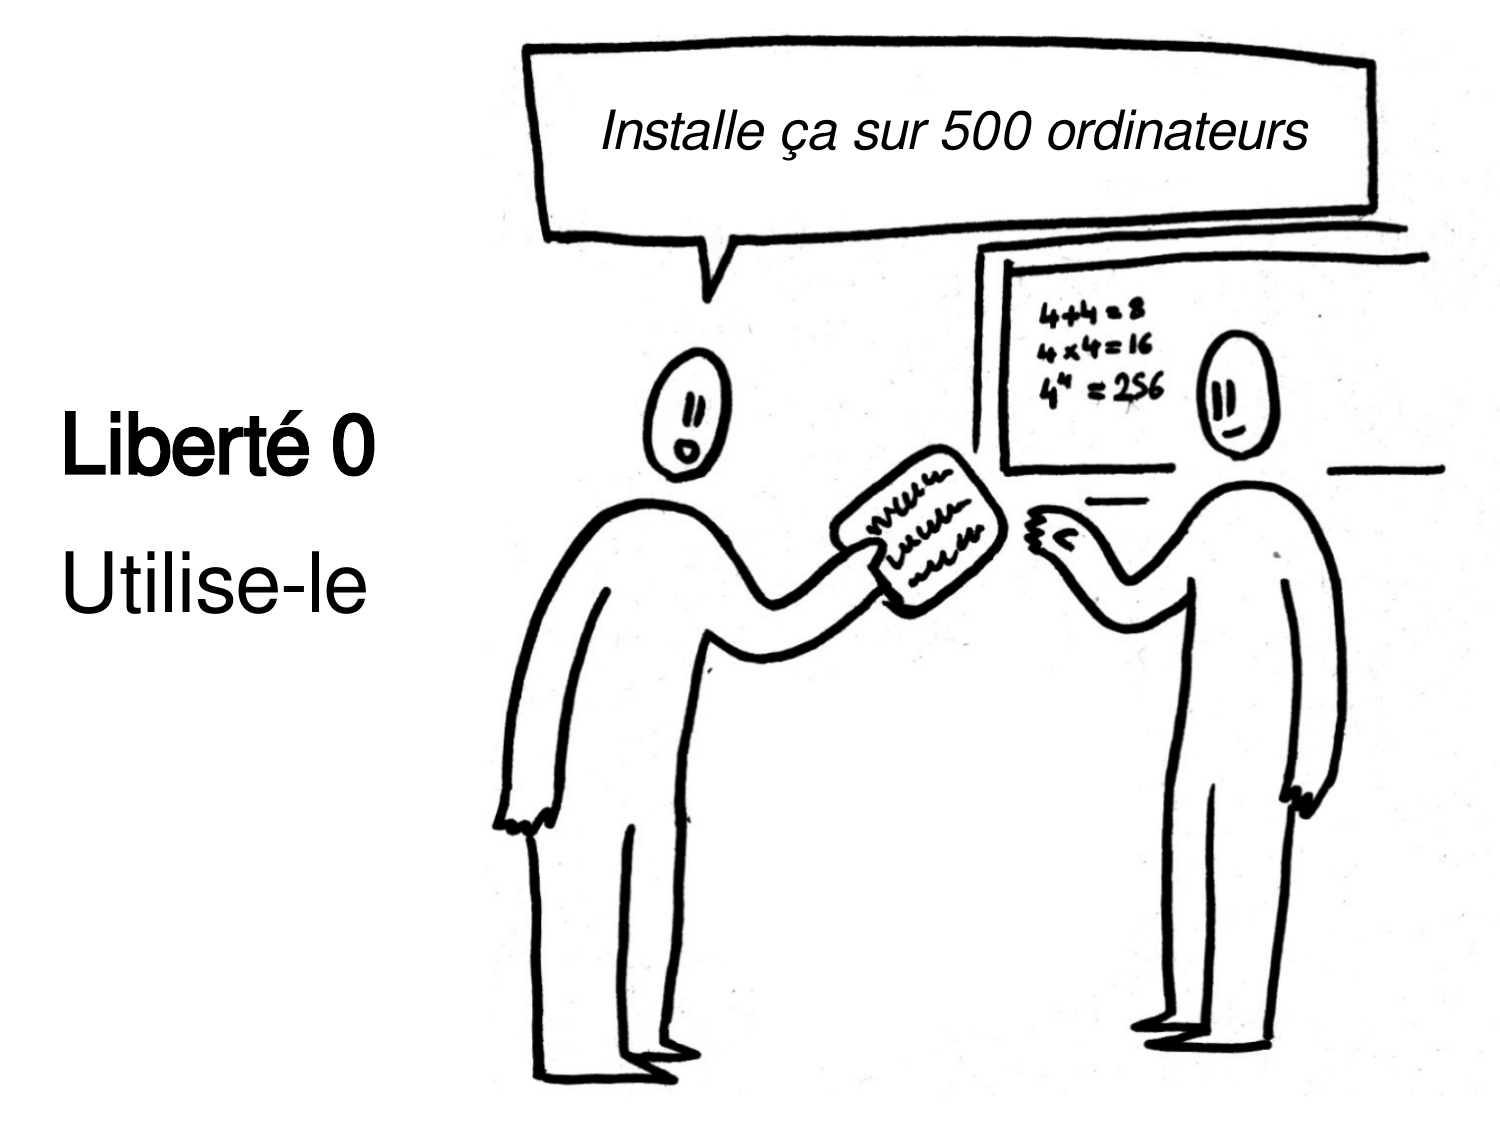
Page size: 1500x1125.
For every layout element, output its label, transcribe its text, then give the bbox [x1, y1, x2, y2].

picture [485, 28, 1500, 1097]
text_box Installe ça sur 500 ordinateurs [525, 28, 1381, 240]
text_box Liberté 0 Utilise-le [45, 389, 586, 826]
